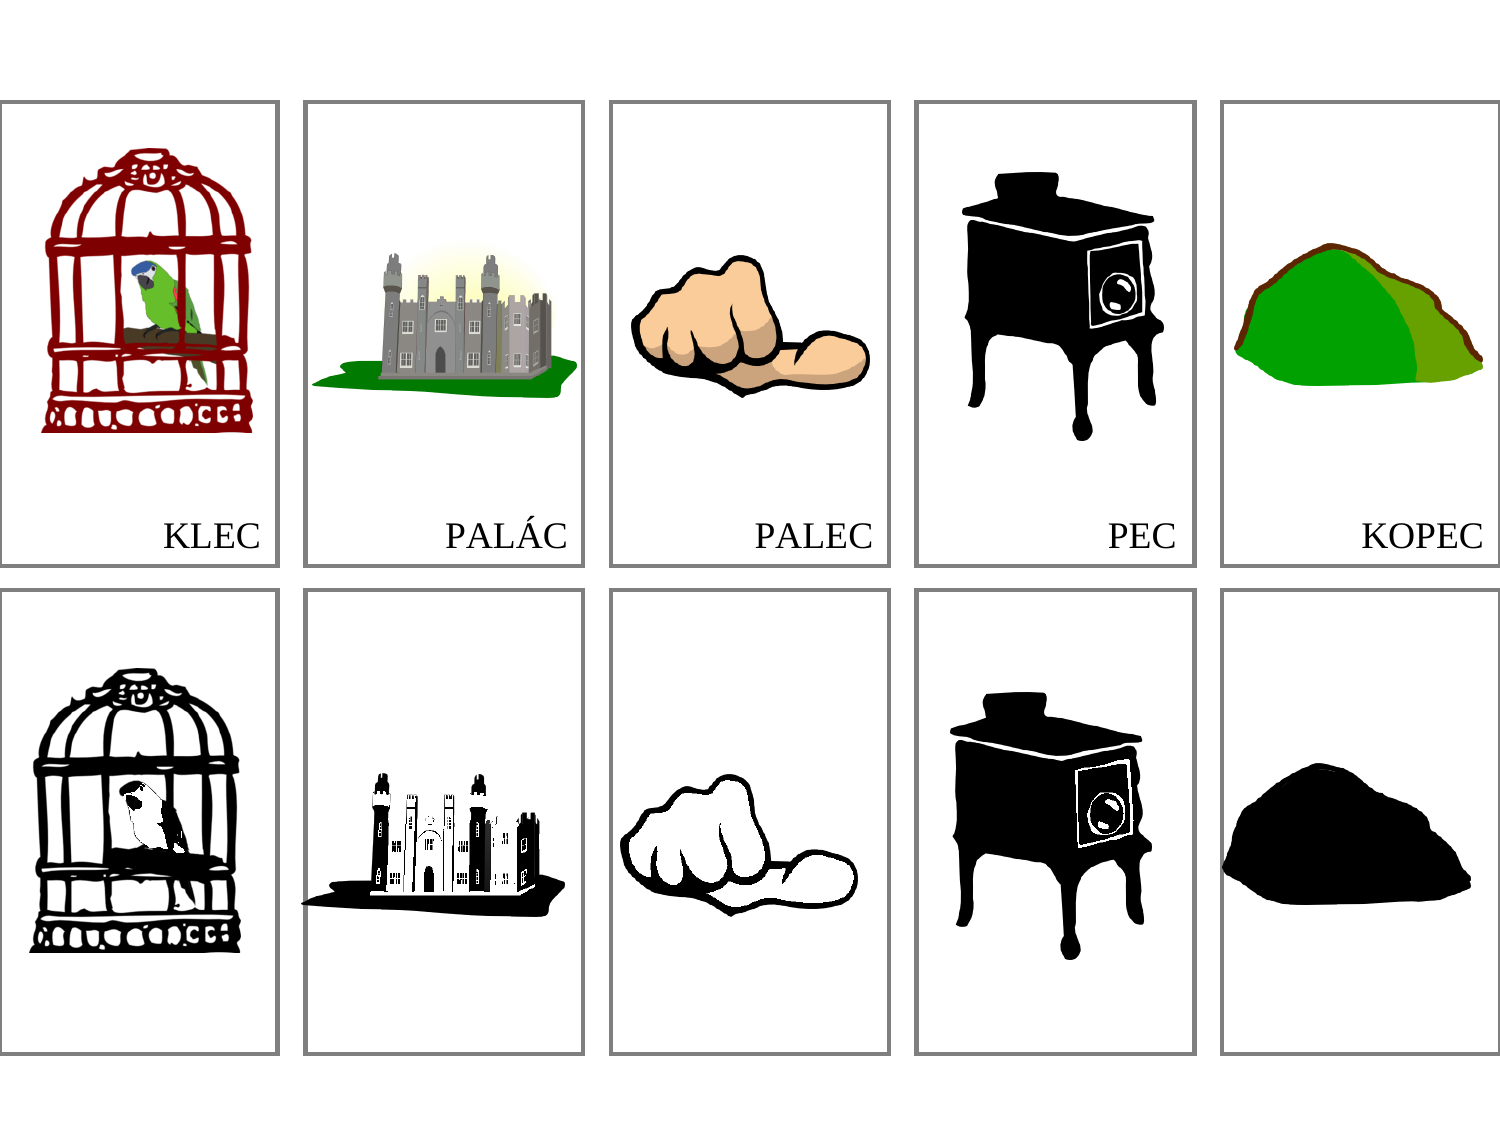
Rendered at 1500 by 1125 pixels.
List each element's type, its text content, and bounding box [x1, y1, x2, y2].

text_box [611, 589, 889, 1055]
picture [962, 172, 1164, 441]
text_box [305, 589, 584, 1055]
picture [29, 668, 241, 953]
text_box [611, 101, 889, 567]
picture [1222, 763, 1471, 905]
text_box [916, 101, 1195, 567]
text_box [1222, 589, 1500, 1055]
text_box KOPEC [1346, 503, 1499, 564]
text_box [1222, 101, 1500, 567]
picture [1234, 243, 1483, 386]
text_box KLEC [148, 503, 277, 564]
text_box PALEC [739, 503, 889, 564]
picture [301, 716, 565, 917]
text_box PALÁC [430, 503, 583, 564]
text_box [305, 101, 584, 567]
picture [631, 255, 870, 398]
text_box [0, 101, 278, 567]
text_box PEC [1093, 503, 1192, 564]
text_box [0, 589, 278, 1055]
picture [41, 148, 253, 433]
text_box [916, 589, 1195, 1055]
picture [312, 196, 577, 398]
picture [950, 692, 1152, 960]
picture [620, 774, 858, 917]
